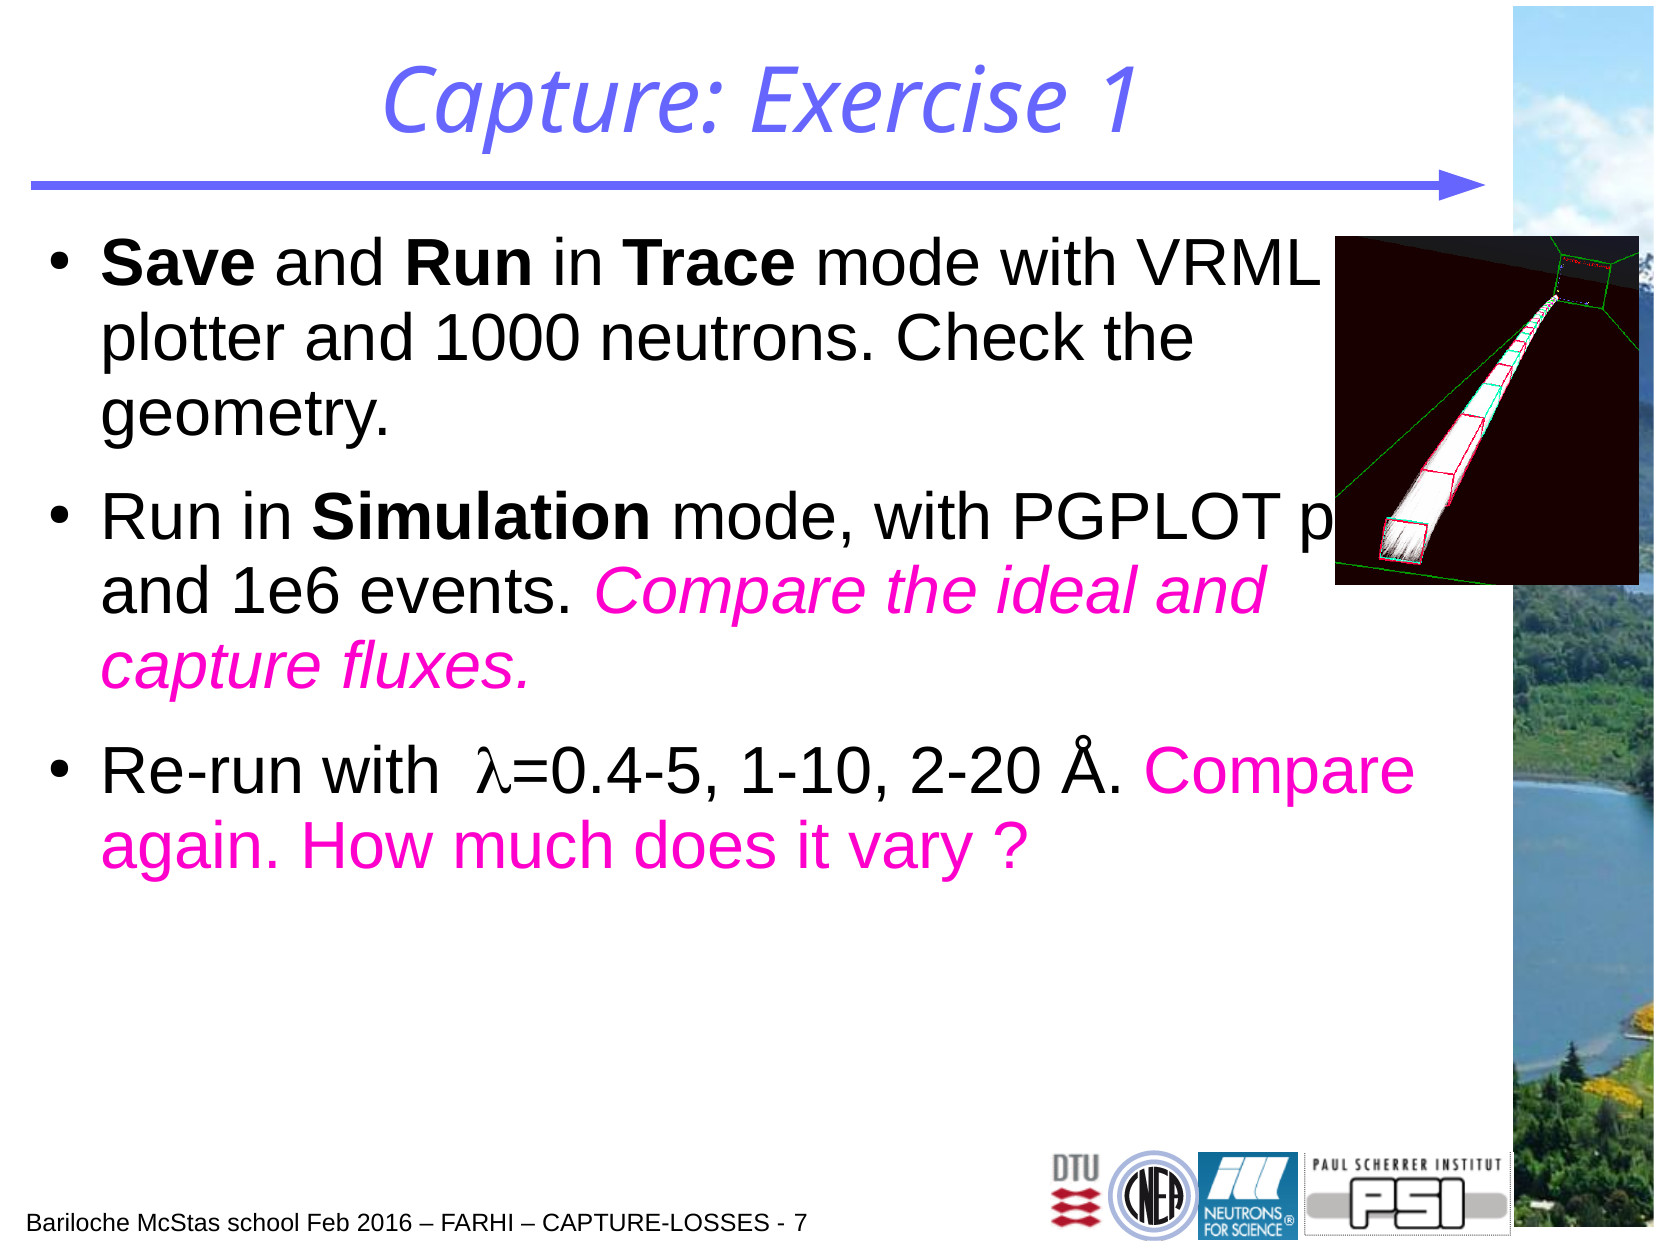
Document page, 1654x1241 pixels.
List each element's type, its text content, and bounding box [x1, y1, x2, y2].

picture [1050, 1152, 1103, 1230]
list Save and Run in Trace mode with VRML plotter and 1000 neutrons. Check the geometry. Run in Simulation mode, with PGPLOT plotter and 1e6 events. Compare the ideal and capture fluxes. Re-run with l=0.4-5, 1-10, 2-20 Å. Compare again. How much does it vary ? [30, 225, 1501, 1141]
picture [1108, 6, 1654, 1241]
title Capture: Exercise 1 [17, 31, 1506, 163]
